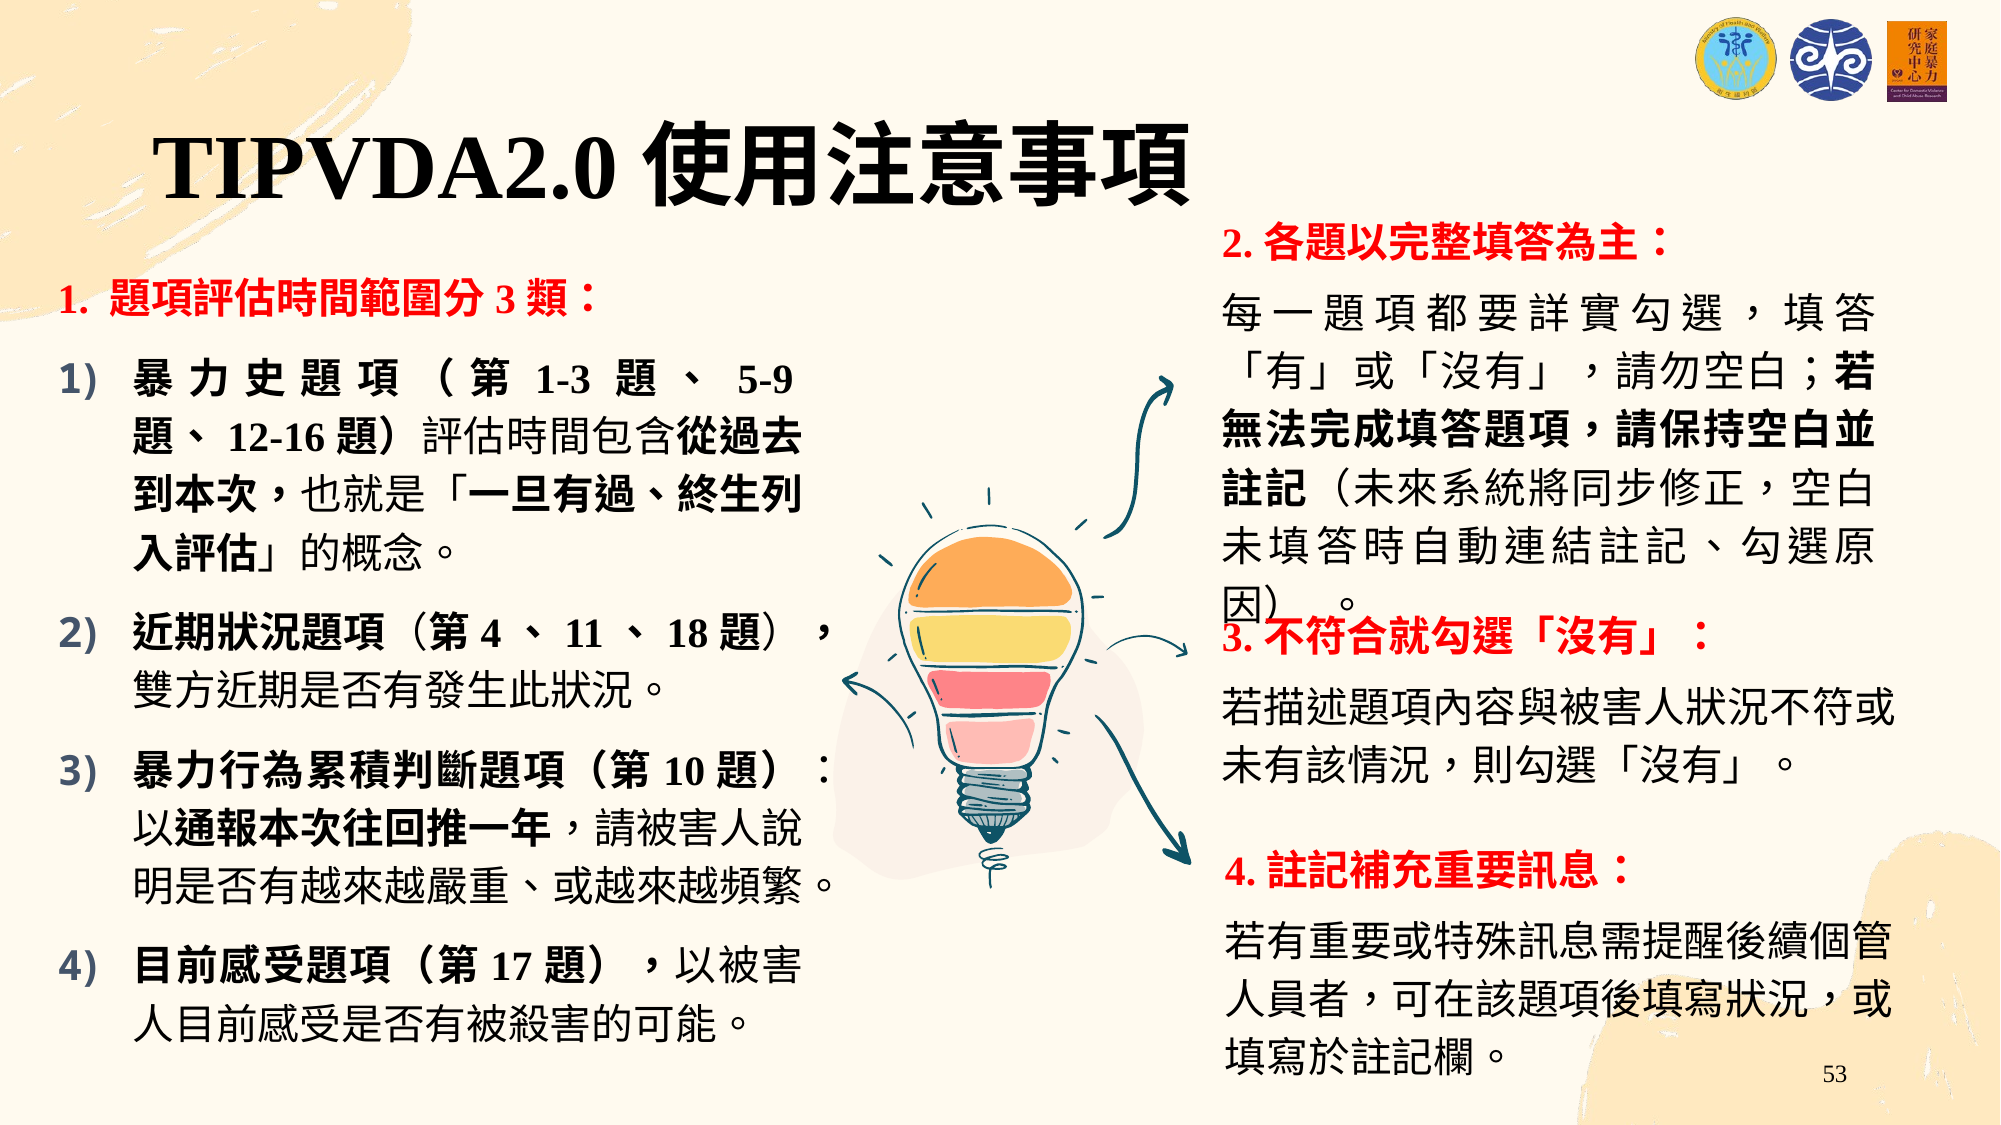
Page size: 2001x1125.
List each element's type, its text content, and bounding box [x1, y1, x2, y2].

text_box [966, 524, 1008, 530]
text_box [1074, 518, 1088, 531]
text_box [832, 528, 1183, 889]
text_box 1. 題項評估時間範圍分3類： 暴力史題項（第1-3題、5-9題、12-16題）評估時間包含從過去到本次，也就是「一旦有過、終生列入評估」的概念。 近期狀況題項（第4、11、18題），雙方近期是否有發生此狀況。 暴力行為累積判斷題項（第10題）：以通報本次往回推一年，請被害人說明是否有越來越嚴重、或越來越頻繁。 目前感受題項（第17題），以被害人目前感受是否有被殺害的可能。 [19, 248, 819, 636]
picture [0, 0, 444, 347]
text_box [921, 502, 933, 519]
text_box [1091, 595, 1105, 599]
title TIPVDA2.0使用注意事項 [137, 59, 1863, 278]
picture [1522, 809, 2001, 1125]
text_box 4.註記補充重要訊息： 若有重要或特殊訊息需提醒後續個管人員者，可在該題項後填寫狀況，或填寫於註記欄。 [1186, 820, 1927, 1122]
text_box [878, 554, 893, 567]
text_box [1102, 375, 1174, 539]
text_box 2.各題以完整填答為主： 每一題項都要詳實勾選，填答「有」或「沒有」，請勿空白；若無法完成填答題項，請保持空白並註記（未來系統將同步修正，空白未填答時自動連結註記、勾選原因） 。 [1183, 192, 1891, 494]
picture [1695, 17, 1947, 102]
text_box 3.不符合就勾選「沒有」： 若描述題項內容與被害人狀況不符或未有該情況，則勾選「沒有」。 [1183, 586, 1911, 889]
text_box [987, 486, 991, 506]
